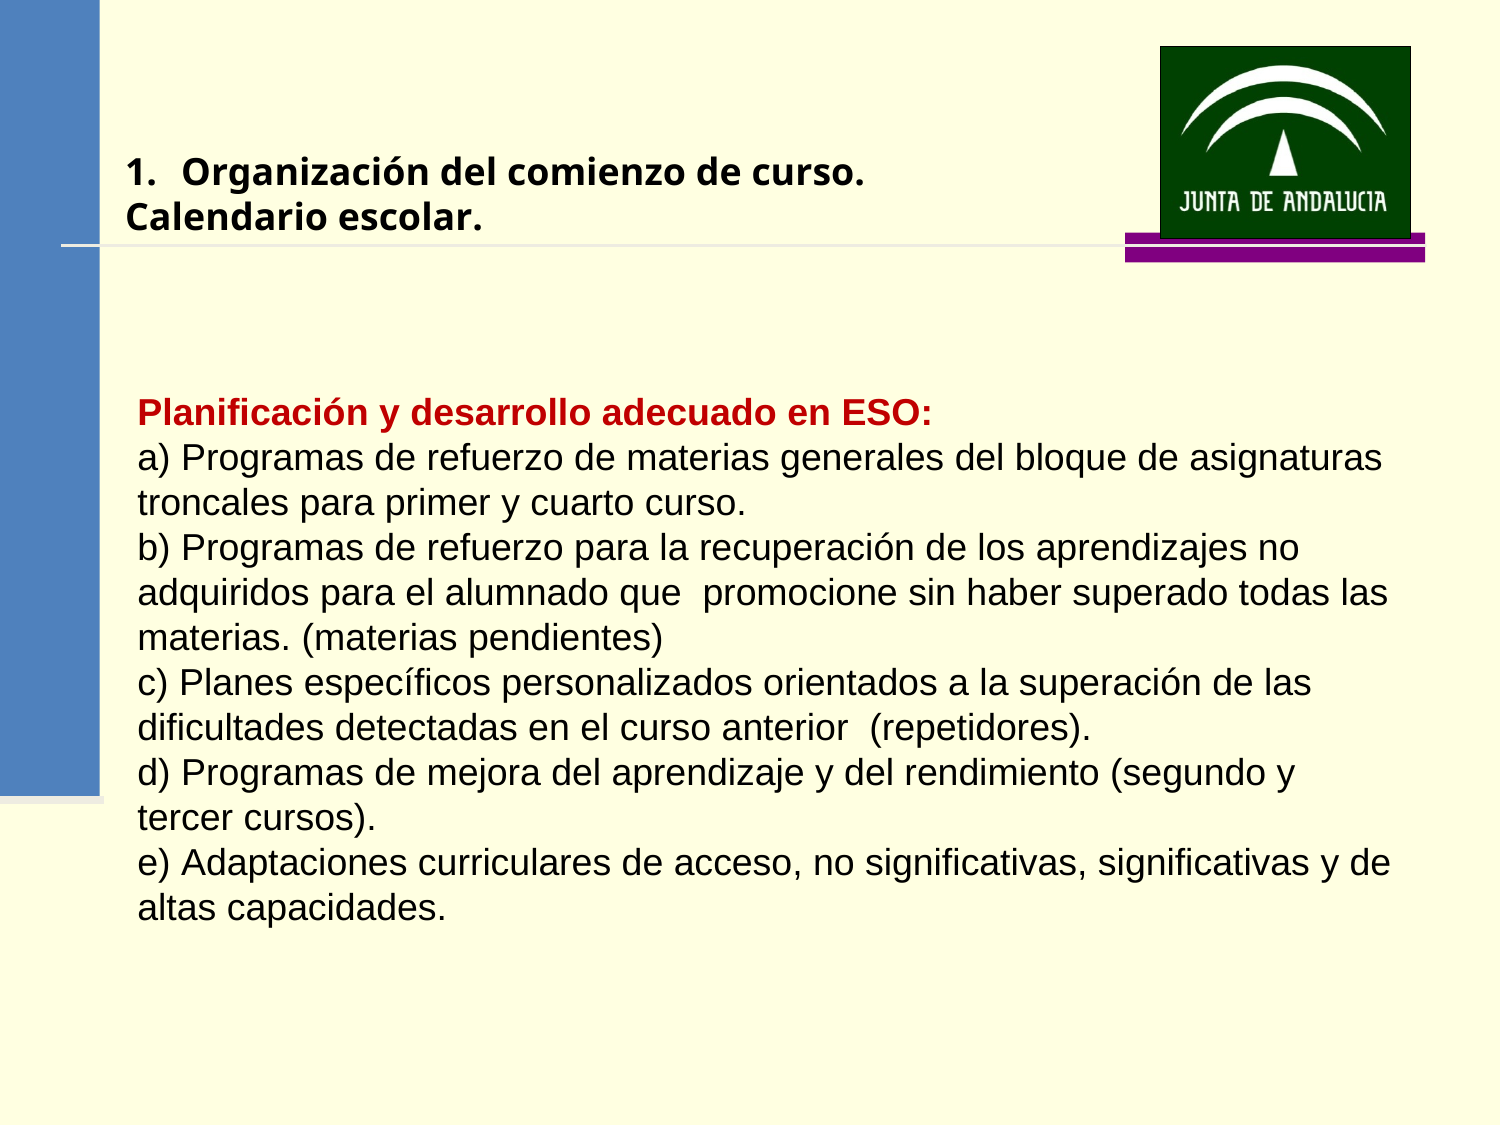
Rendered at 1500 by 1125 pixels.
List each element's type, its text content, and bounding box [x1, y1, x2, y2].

text_box Organización del comienzo de curso. Calendario escolar. [124, 124, 1426, 313]
picture [1160, 46, 1410, 239]
text_box Planificación y desarrollo adecuado en ESO: a) Programas de refuerzo de materias generales del bloque de asignaturas troncales para primer y cuarto curso. b) Programas de refuerzo para la recuperación de los aprendizajes no adquiridos para el alumnado que promocione sin haber superado todas las materias. (materias pendientes) c) Planes específicos personalizados orientados a la superación de las dificultades detectadas en el curso anterior (repetidores). d) Programas de mejora del aprendizaje y del rendimiento (segundo y tercer cursos). e) Adaptaciones curriculares de acceso, no significativas, significativas y de altas capacidades. [137, 387, 1400, 999]
